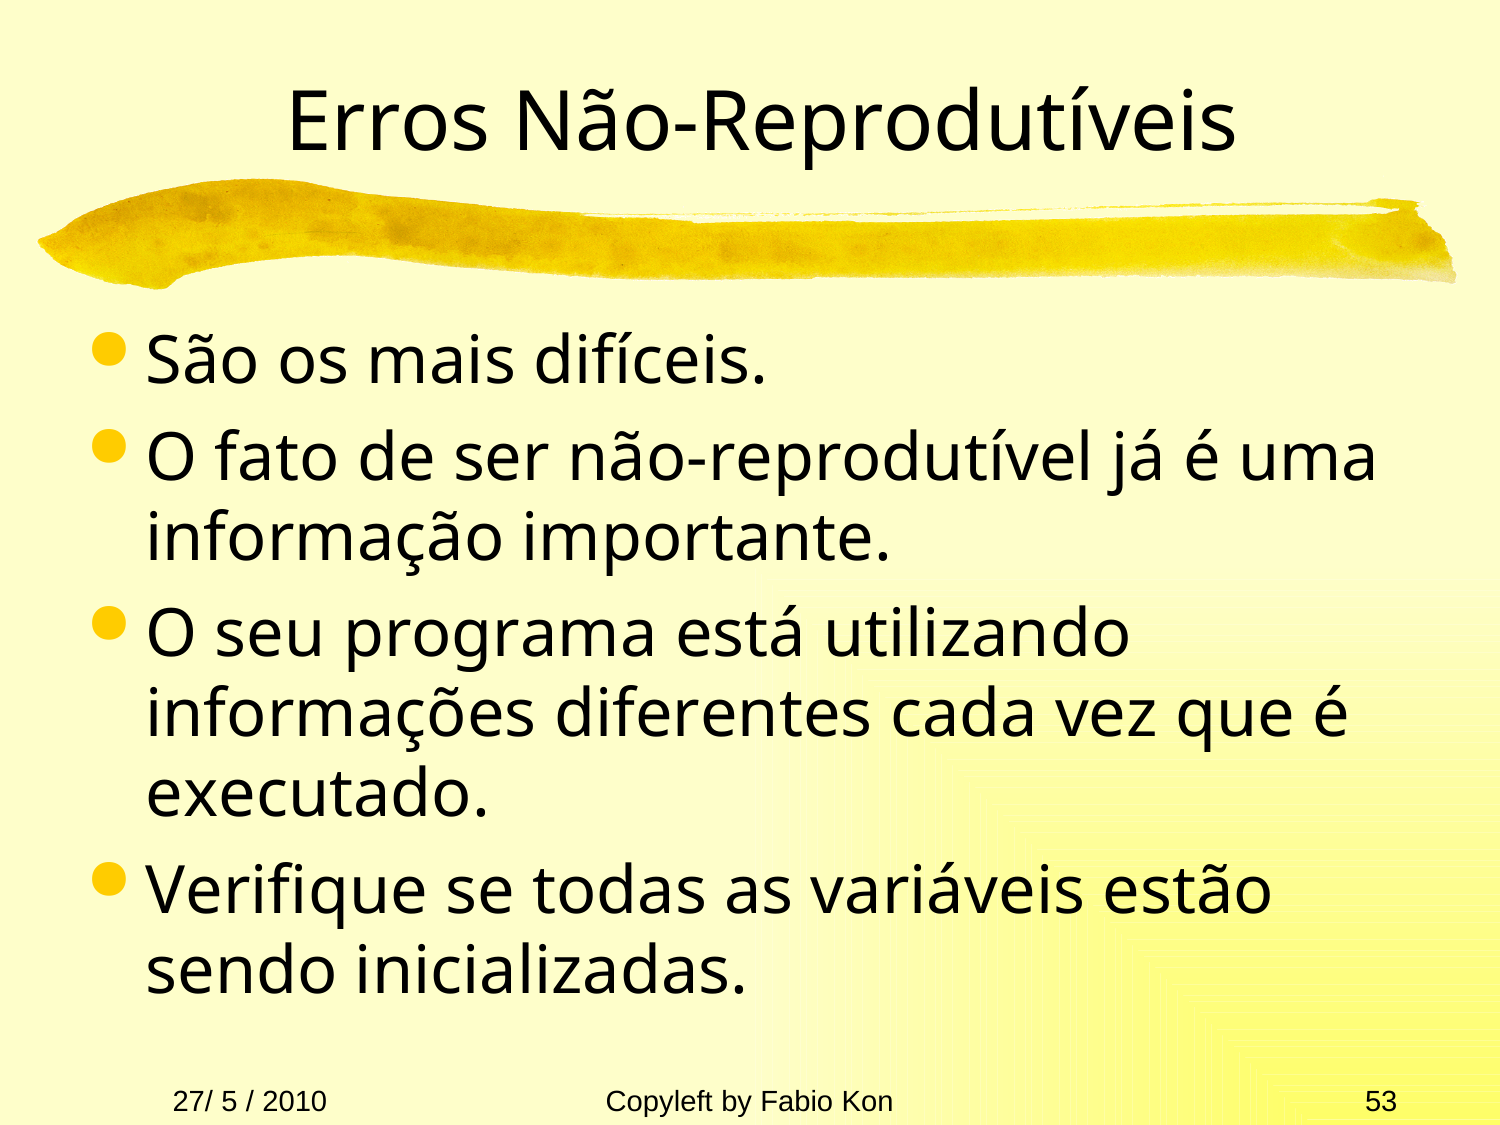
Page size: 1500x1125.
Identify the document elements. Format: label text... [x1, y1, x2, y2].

list São os mais difíceis. O fato de ser não-reprodutível já é uma informação importante. O seu programa está utilizando informações diferentes cada vez que é executado. Verifique se todas as variáveis estão sendo inicializadas. [74, 309, 1417, 1015]
picture [24, 174, 1463, 297]
title Erros Não-Reprodutíveis [125, 12, 1401, 175]
